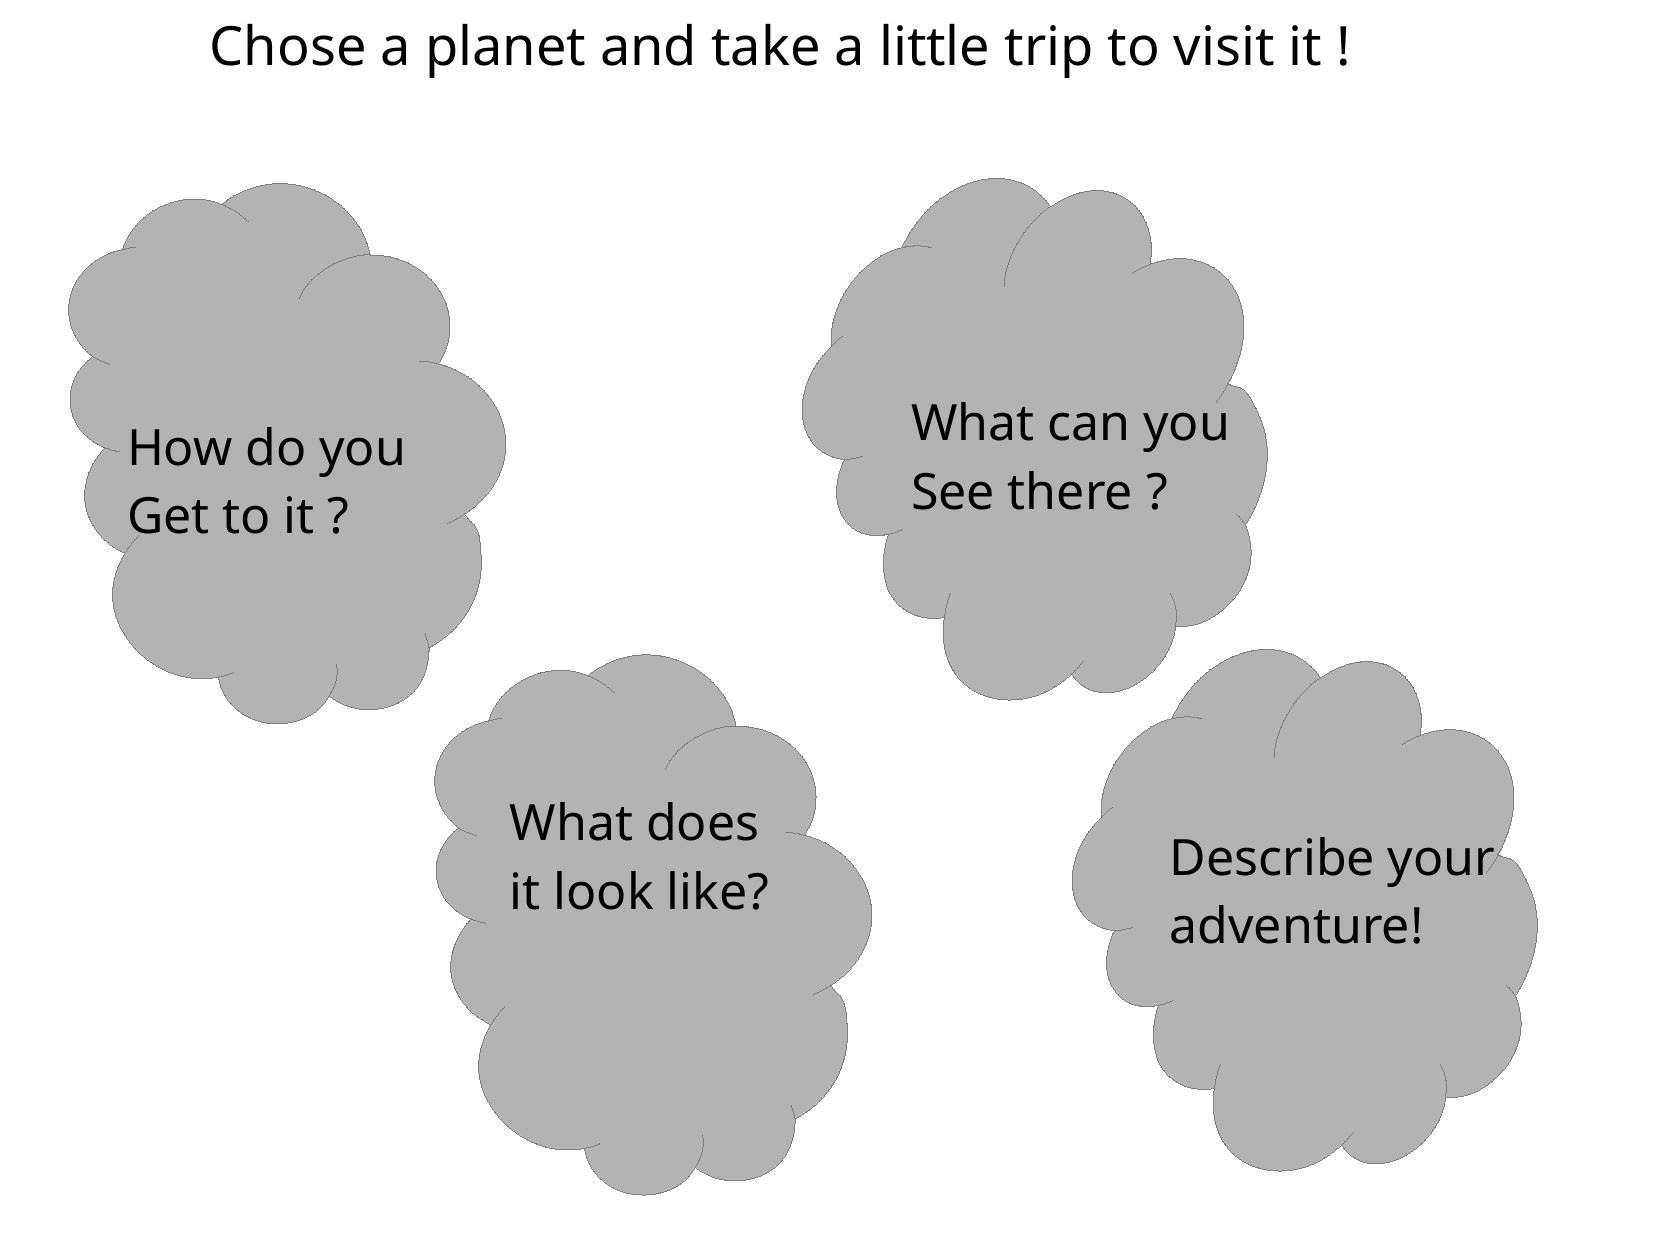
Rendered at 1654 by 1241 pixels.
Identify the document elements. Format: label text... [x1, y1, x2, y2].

text_box What can you See there ? [896, 379, 1278, 527]
text_box How do you Get to it ? [112, 404, 471, 551]
text_box [434, 654, 872, 1196]
text_box [802, 178, 1252, 701]
text_box [1072, 649, 1522, 1172]
text_box What does it look like? [495, 780, 811, 1081]
text_box Chose a planet and take a little trip to visit it ! [195, 0, 1654, 421]
text_box [68, 183, 506, 546]
text_box Describe your adventure! [1155, 814, 1571, 991]
text_box [112, 521, 482, 724]
